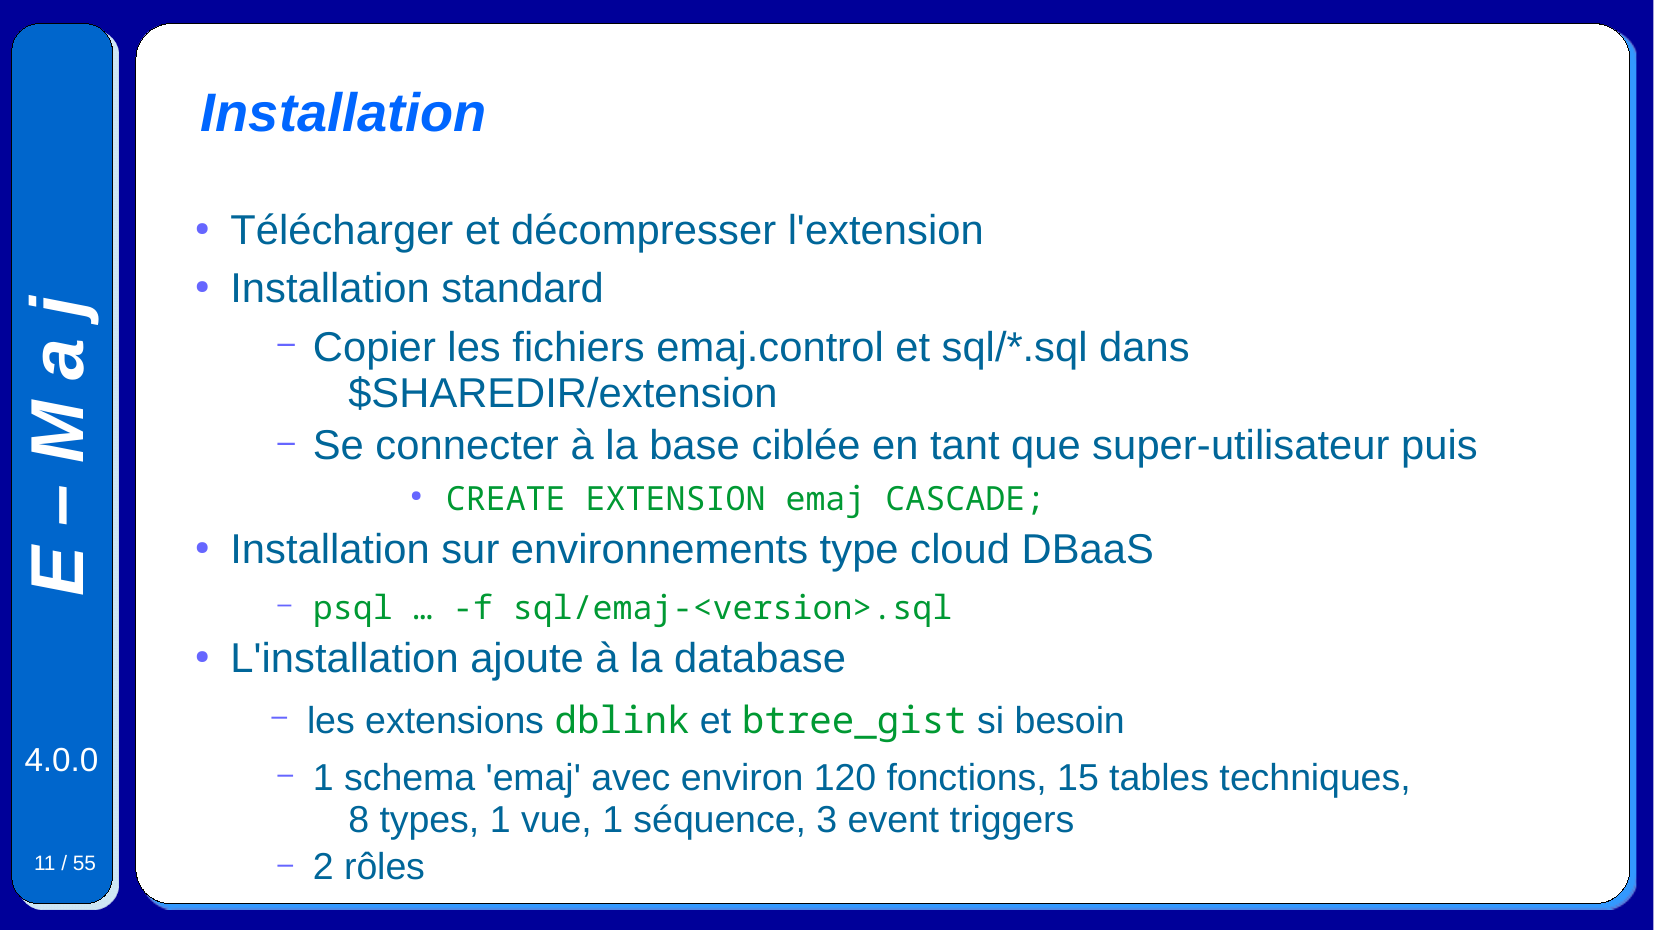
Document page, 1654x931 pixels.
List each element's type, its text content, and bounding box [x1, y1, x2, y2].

list Télécharger et décompresser l'extension Installation standard Copier les fichiers emaj.control et sql/*.sql dans $SHAREDIR/extension Se connecter à la base ciblée en tant que super-utilisateur puis CREATE EXTENSION emaj CASCADE; Installation sur environnements type cloud DBaaS psql … -f sql/emaj-<version>.sql L'installation ajoute à la database les extensions dblink et btree_gist si besoin 1 schema 'emaj' avec environ 120 fonctions, 15 tables techniques, 8 types, 1 vue, 1 séquence, 3 event triggers 2 rôles [177, 206, 1587, 880]
title Installation [200, 34, 1575, 191]
